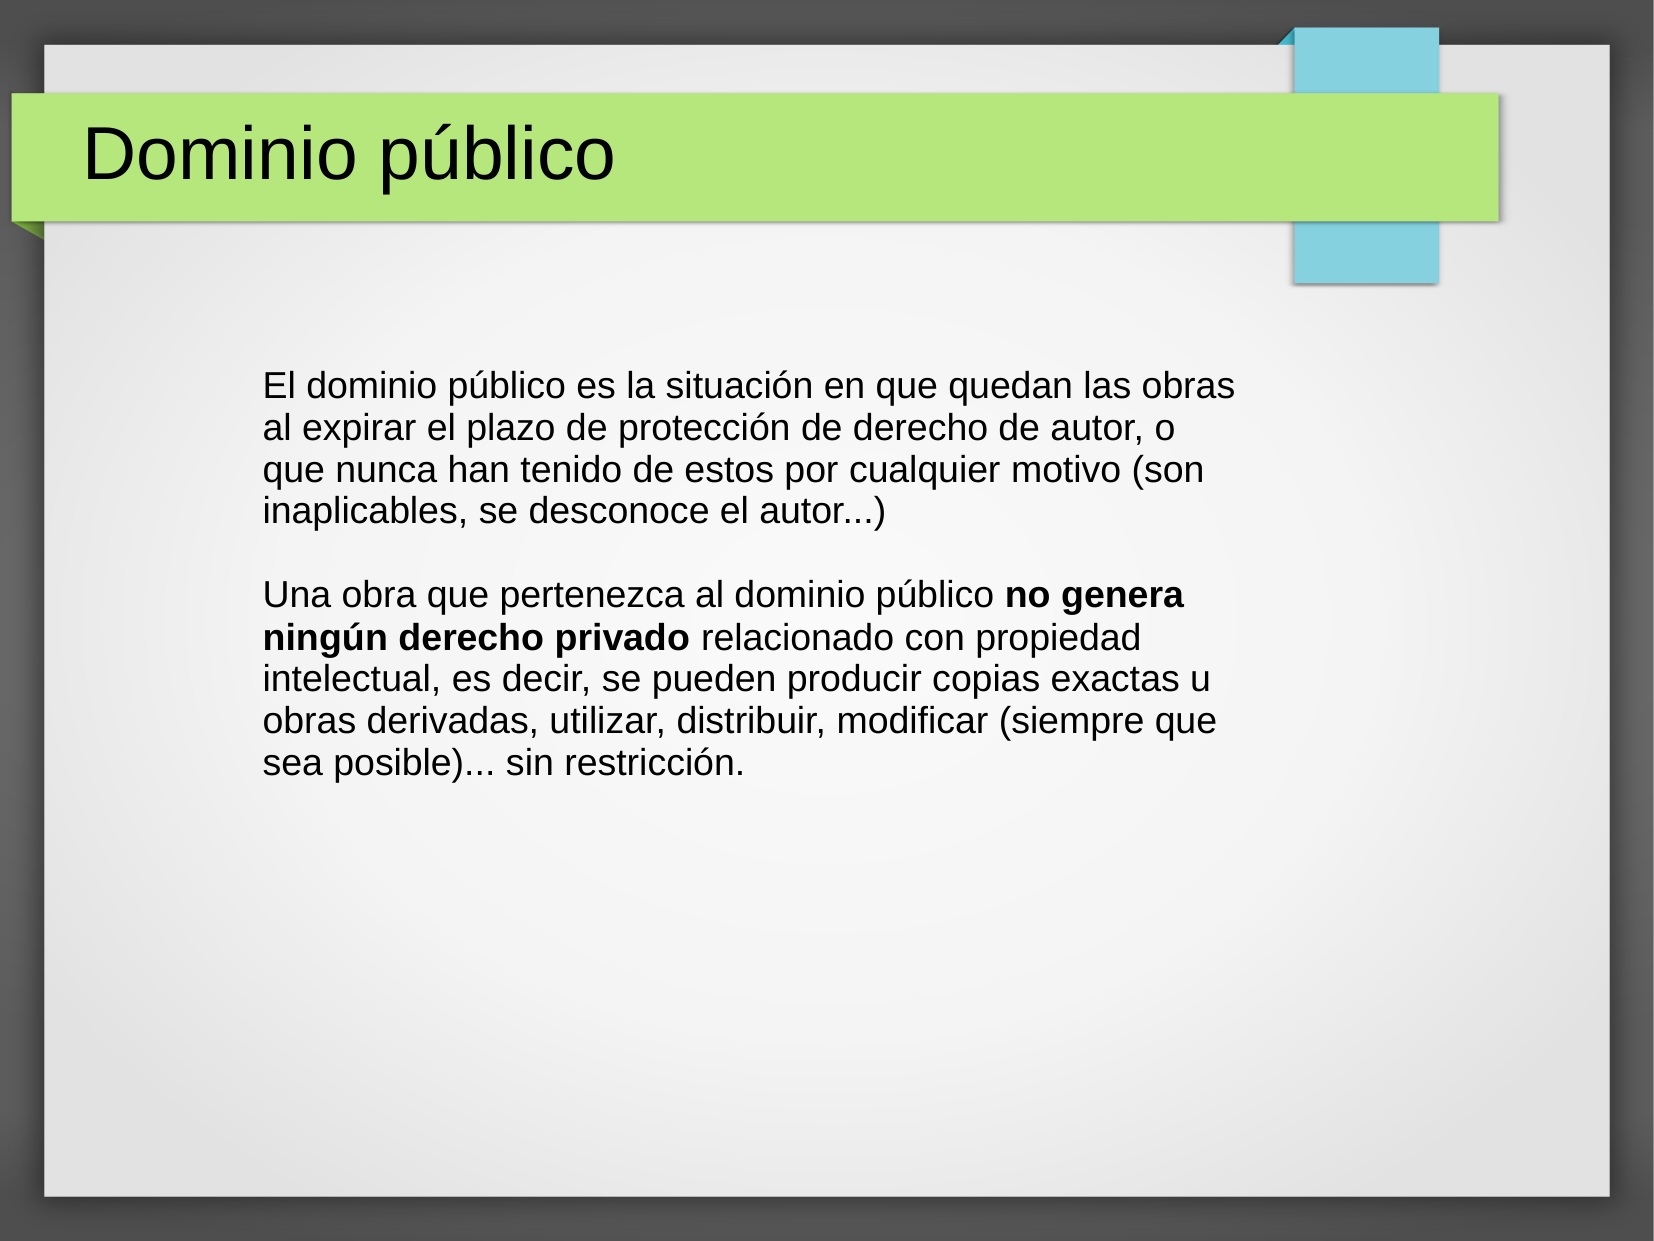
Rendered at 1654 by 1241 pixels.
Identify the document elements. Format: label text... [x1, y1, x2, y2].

title Dominio público [82, 94, 1264, 213]
picture [0, 0, 1654, 1241]
text_box El dominio público es la situación en que quedan las obras al expirar el plazo de protección de derecho de autor, o que nunca han tenido de estos por cualquier motivo (son inaplicables, se desconoce el autor...) Una obra que pertenezca al dominio público no genera ningún derecho privado relacionado con propiedad intelectual, es decir, se pueden producir copias exactas u obras derivadas, utilizar, distribuir, modificar (siempre que sea posible)... sin restricción. [248, 356, 1252, 792]
